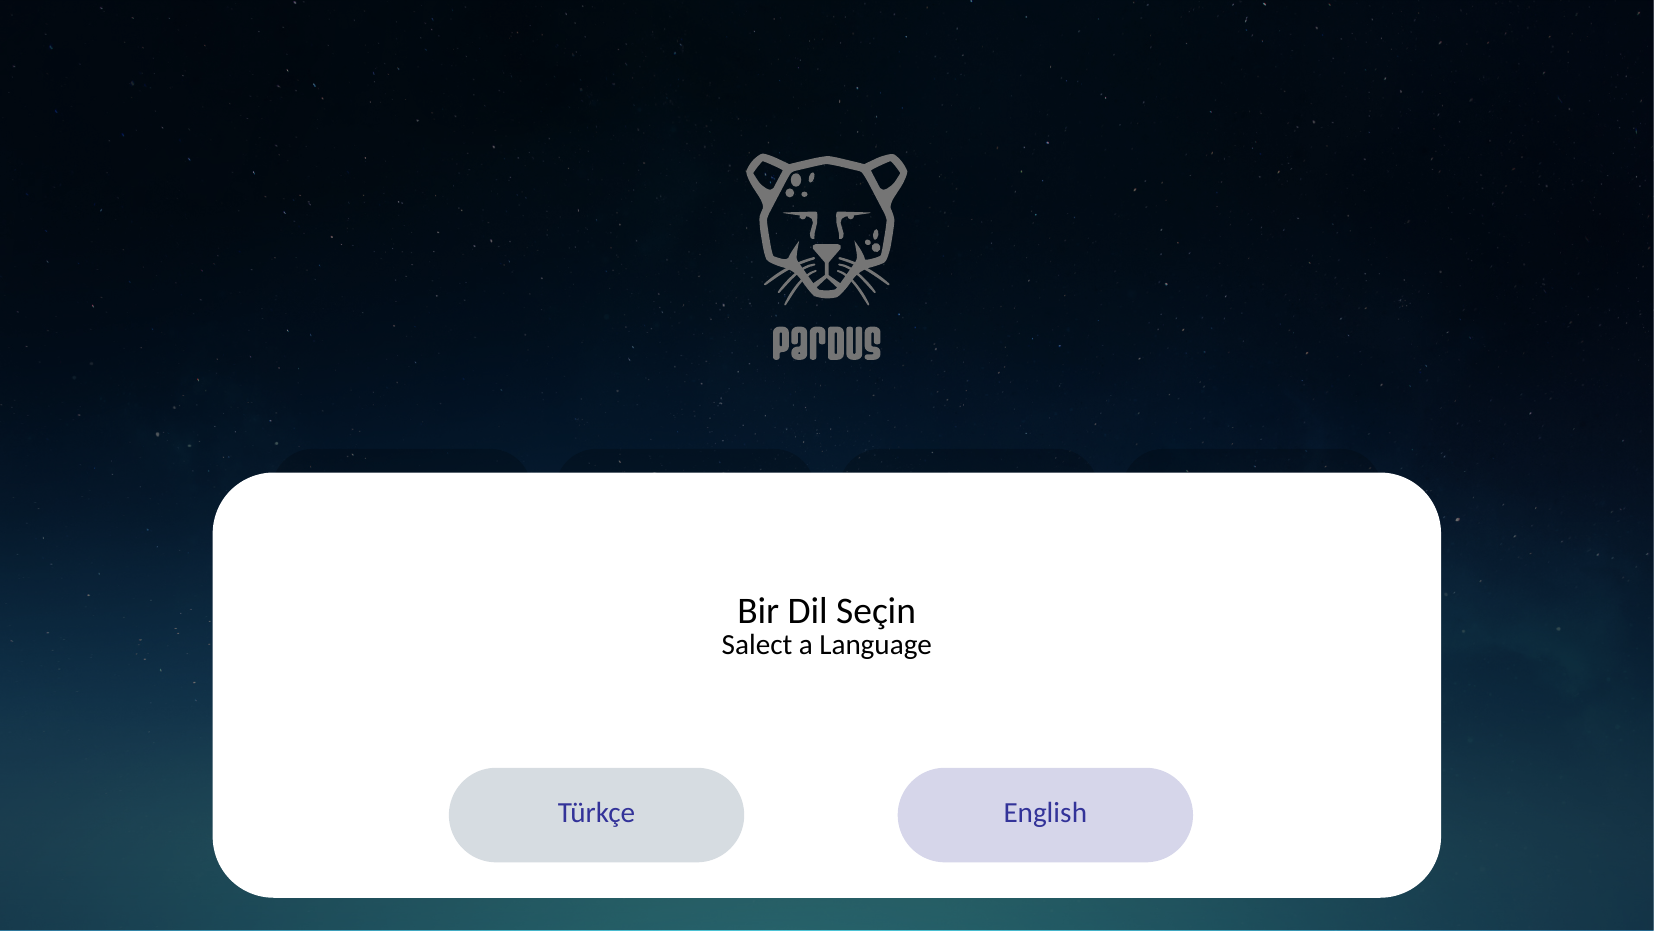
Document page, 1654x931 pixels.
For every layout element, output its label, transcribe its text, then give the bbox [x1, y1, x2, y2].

text_box English [897, 767, 1194, 863]
text_box [0, 0, 1654, 931]
text_box Bir Dil Seçin Salect a Language [212, 472, 1442, 898]
text_box Türkçe [448, 767, 745, 863]
